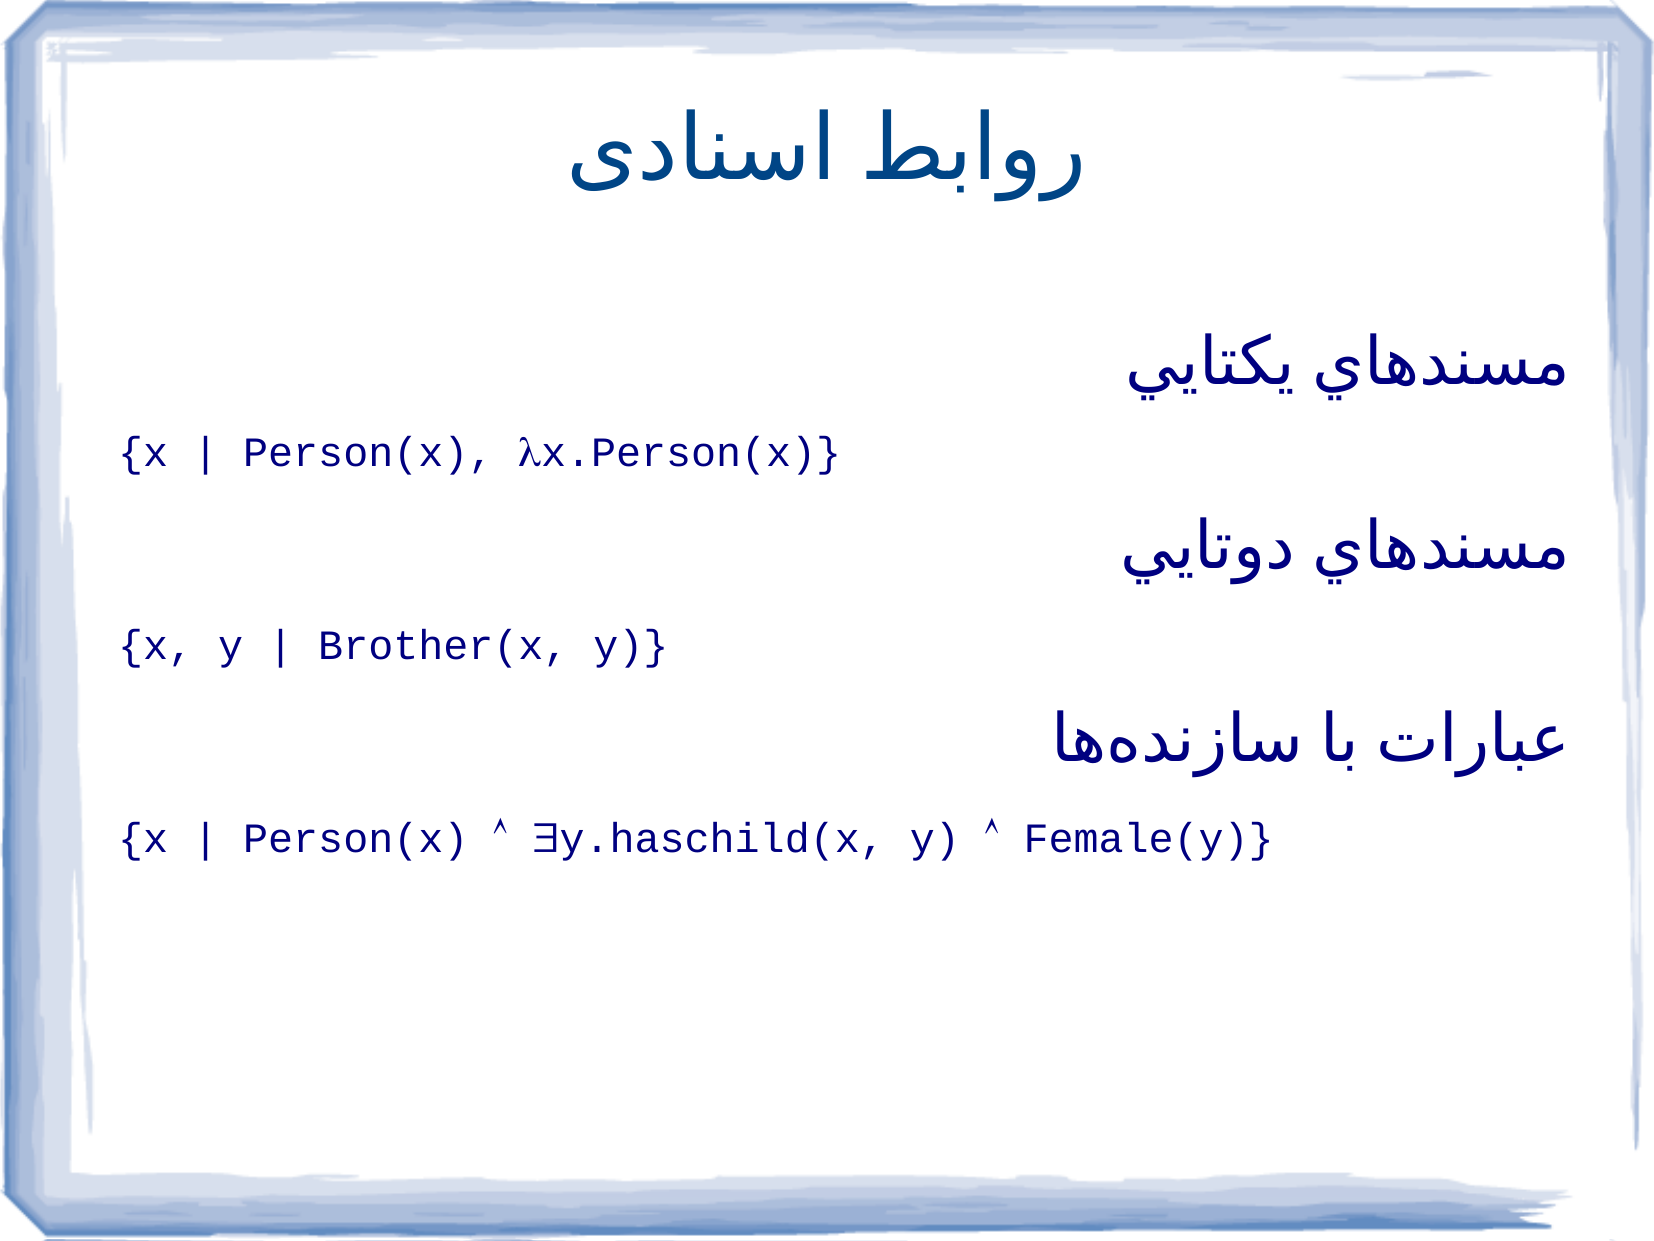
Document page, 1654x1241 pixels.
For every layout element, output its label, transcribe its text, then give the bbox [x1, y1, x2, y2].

list مسندهاي يكتايي {x | Person(x), x.Person(x)} مسندهاي دوتايي {x, y | Brother(x, y)} عبارات با سازنده‌ها {x | Person(x)  y.haschild(x, y)  Female(y)} [118, 324, 1571, 1129]
title روابط اسنادی [82, 56, 1571, 250]
picture [0, 0, 1654, 1241]
